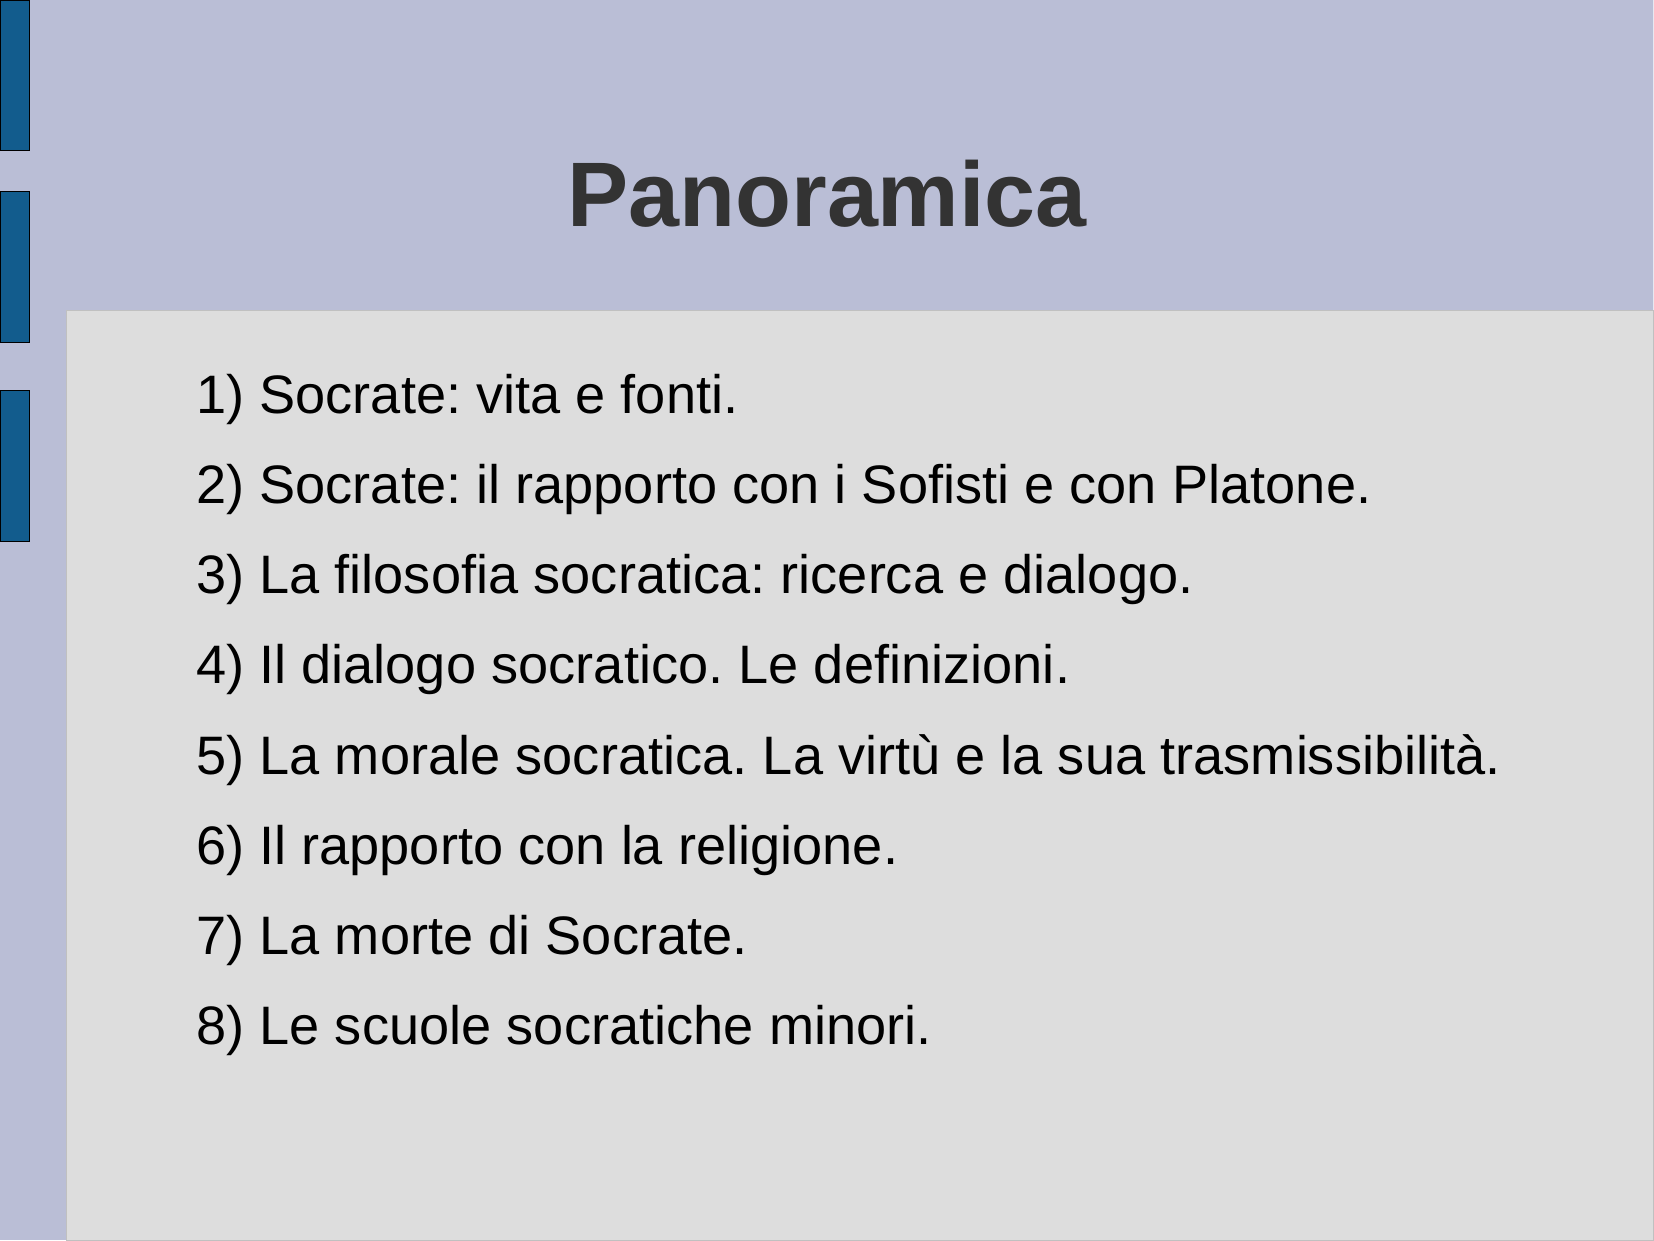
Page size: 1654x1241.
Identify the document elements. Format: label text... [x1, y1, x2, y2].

list 1) Socrate: vita e fonti. 2) Socrate: il rapporto con i Sofisti e con Platone. 3) La filosofia socratica: ricerca e dialogo. 4) Il dialogo socratico. Le definizioni. 5) La morale socratica. La virtù e la sua trasmissibilità. 6) Il rapporto con la religione. 7) La morte di Socrate. 8) Le scuole socratiche minori. [178, 364, 1570, 1147]
title Panoramica [121, 91, 1534, 299]
